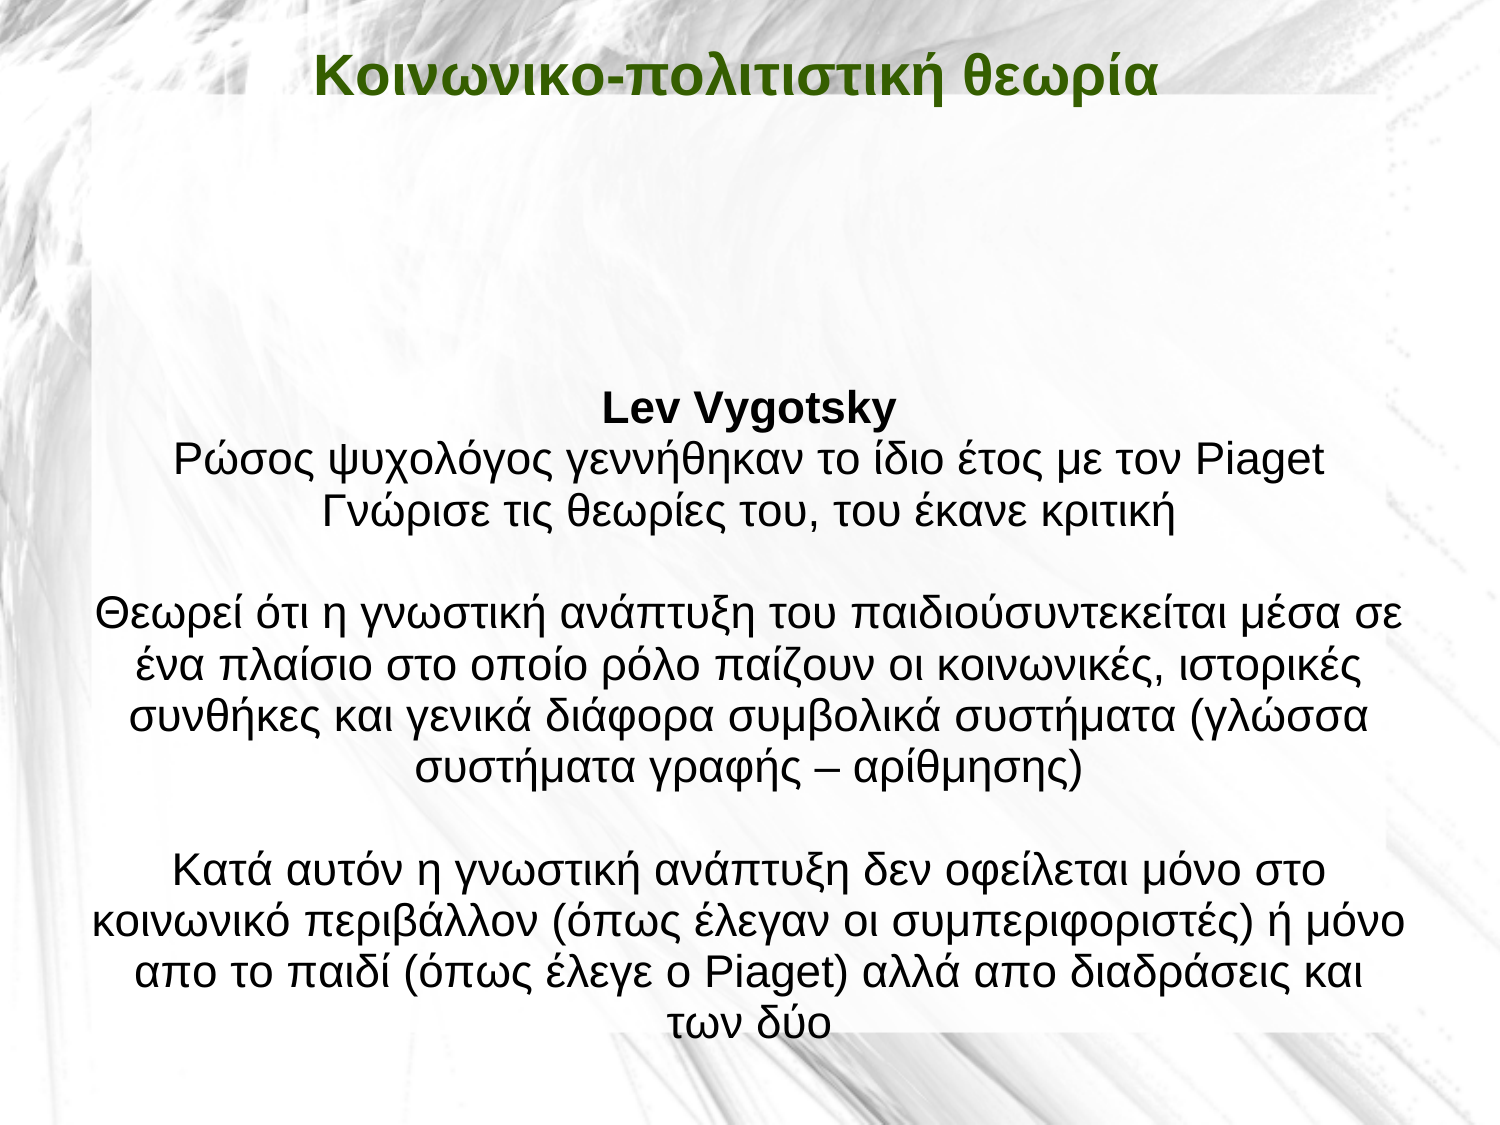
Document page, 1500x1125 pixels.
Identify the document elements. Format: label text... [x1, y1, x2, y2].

title Κοινωνικο-πολιτιστική θεωρία [107, 6, 1367, 145]
picture [0, 0, 1500, 1125]
subtitle Lev Vygotsky Ρώσος ψυχολόγος γεννήθηκαν το ίδιο έτος με τον Piaget Γνώρισε τις θεωρίες του, του έκανε κριτική Θεωρεί ότι η γνωστική ανάπτυξη του παιδιούσυντεκείται μέσα σε ένα πλαίσιο στο οποίο ρόλο παίζουν οι κοινωνικές, ιστορικές συνθήκες και γενικά διάφορα συμβολικά συστήματα (γλώσσα συστήματα γραφής – αρίθμησης) Κατά αυτόν η γνωστική ανάπτυξη δεν οφείλεται μόνο στο κοινωνικό περιβάλλον (όπως έλεγαν οι συμπεριφοριστές) ή μόνο απο το παιδί (όπως έλεγε ο Piaget) αλλά απο διαδράσεις και των δύο [90, 303, 1409, 1125]
